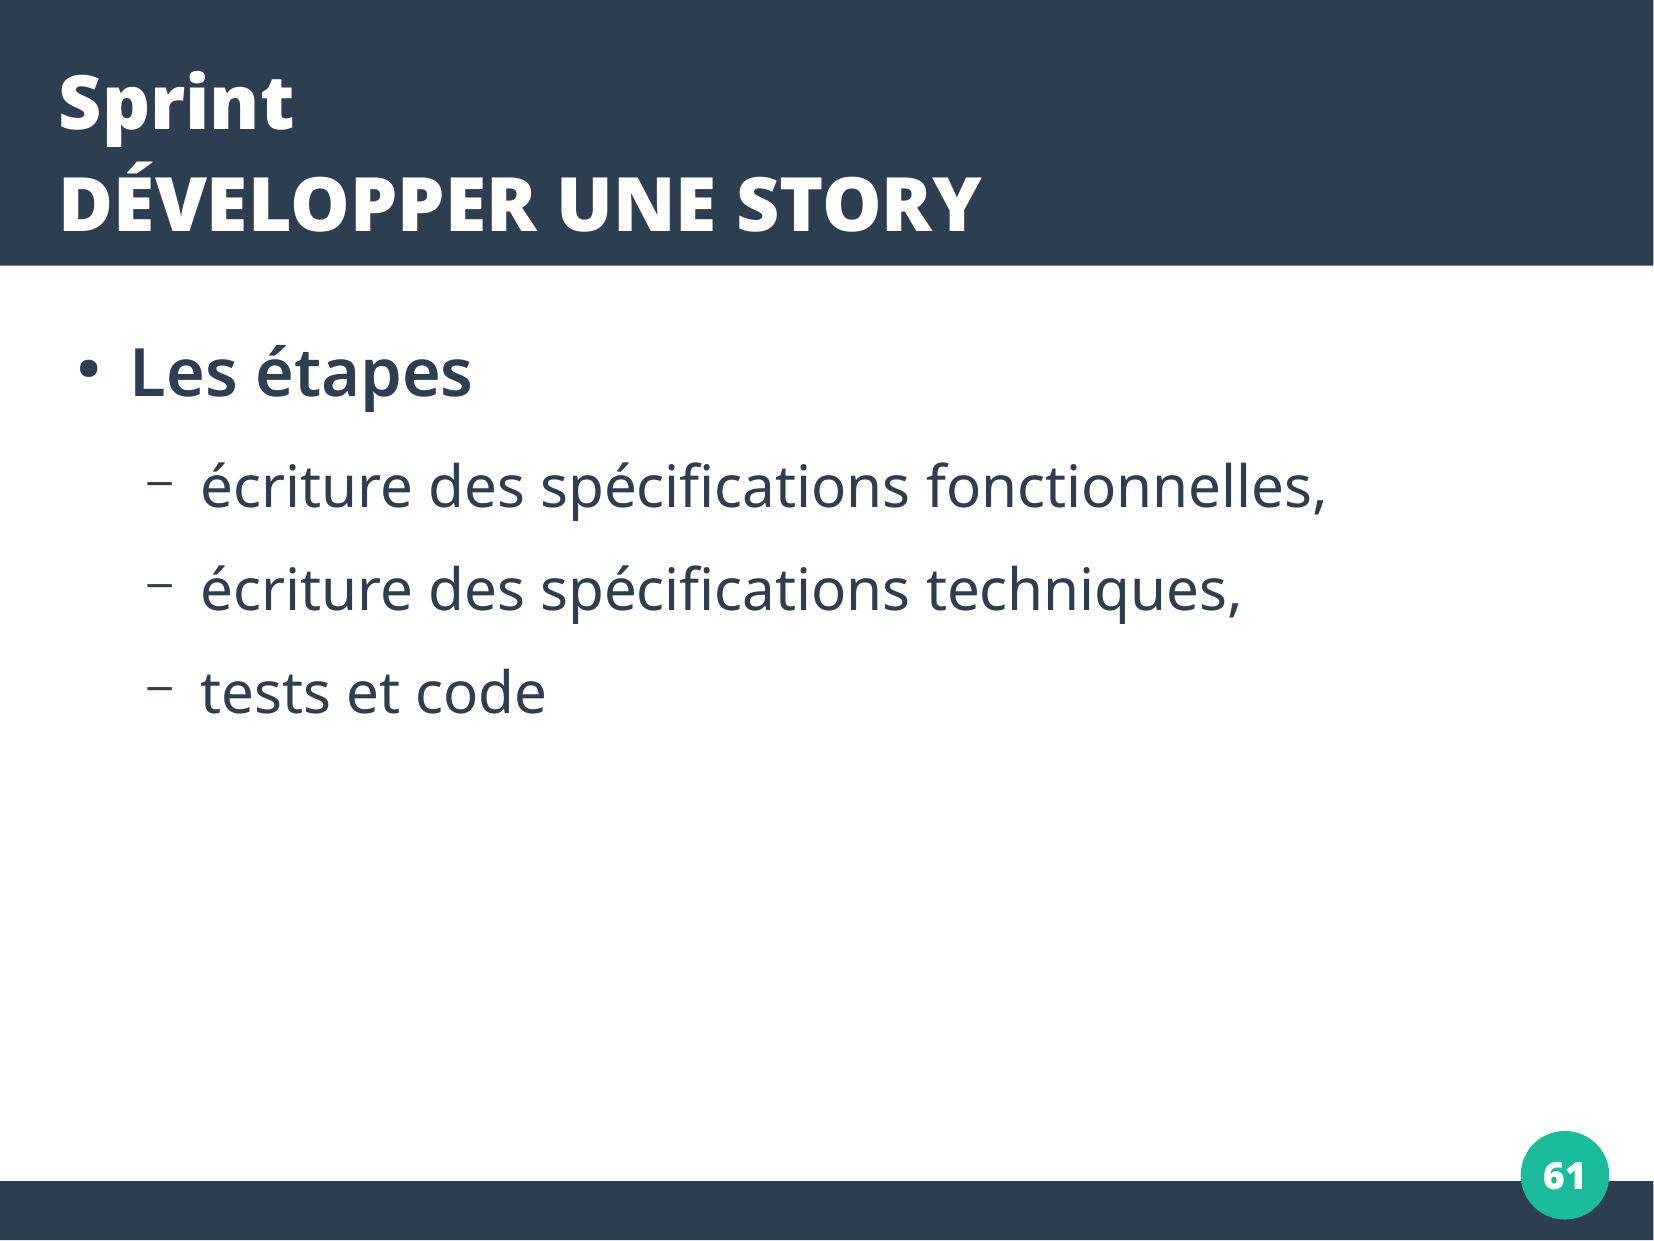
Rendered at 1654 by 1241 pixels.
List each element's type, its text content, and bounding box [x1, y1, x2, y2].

title Sprint DÉVELOPPER UNE STORY [59, 49, 1595, 207]
list Les étapes écriture des spécifications fonctionnelles, écriture des spécifications techniques, tests et code [59, 324, 1595, 1152]
